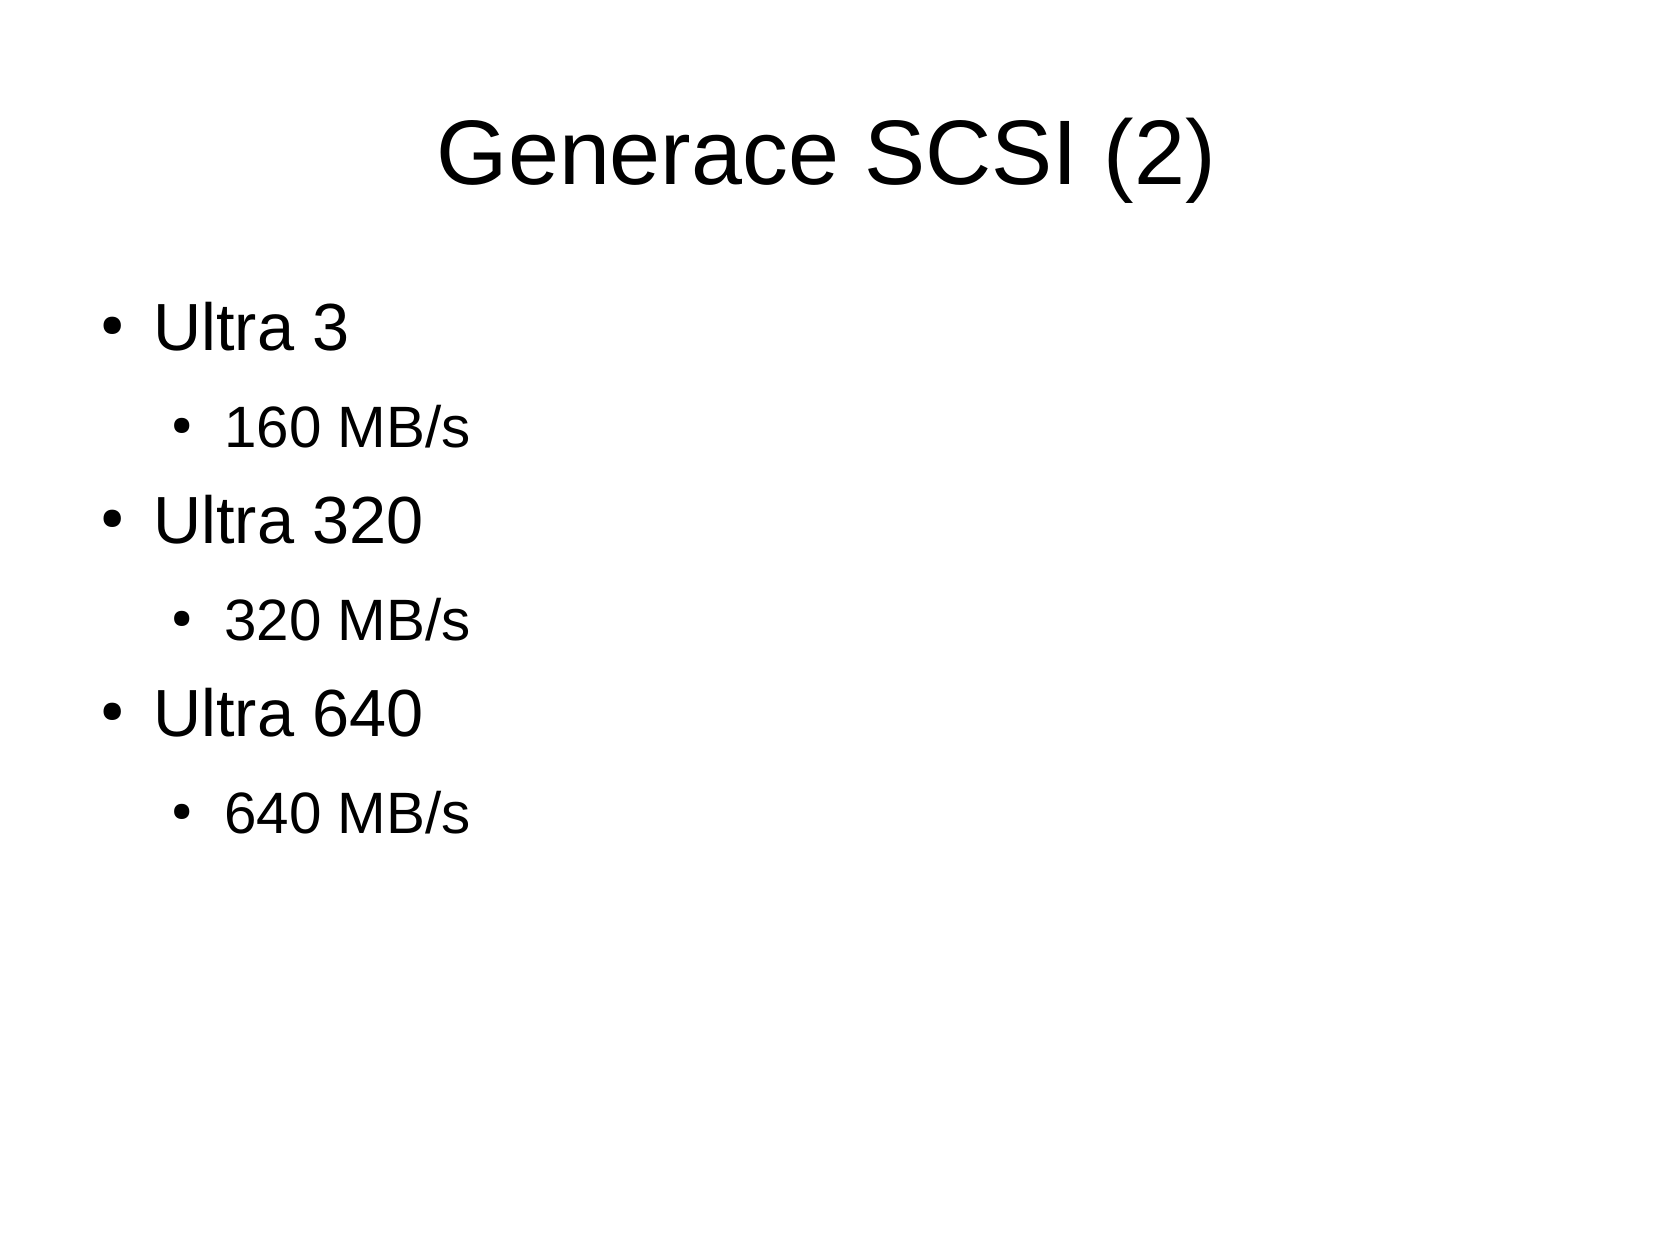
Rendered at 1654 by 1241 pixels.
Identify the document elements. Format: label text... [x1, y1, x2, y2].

title Generace SCSI (2) [82, 56, 1571, 250]
list Ultra 3 160 MB/s Ultra 320 320 MB/s Ultra 640 640 MB/s [82, 290, 1571, 1094]
